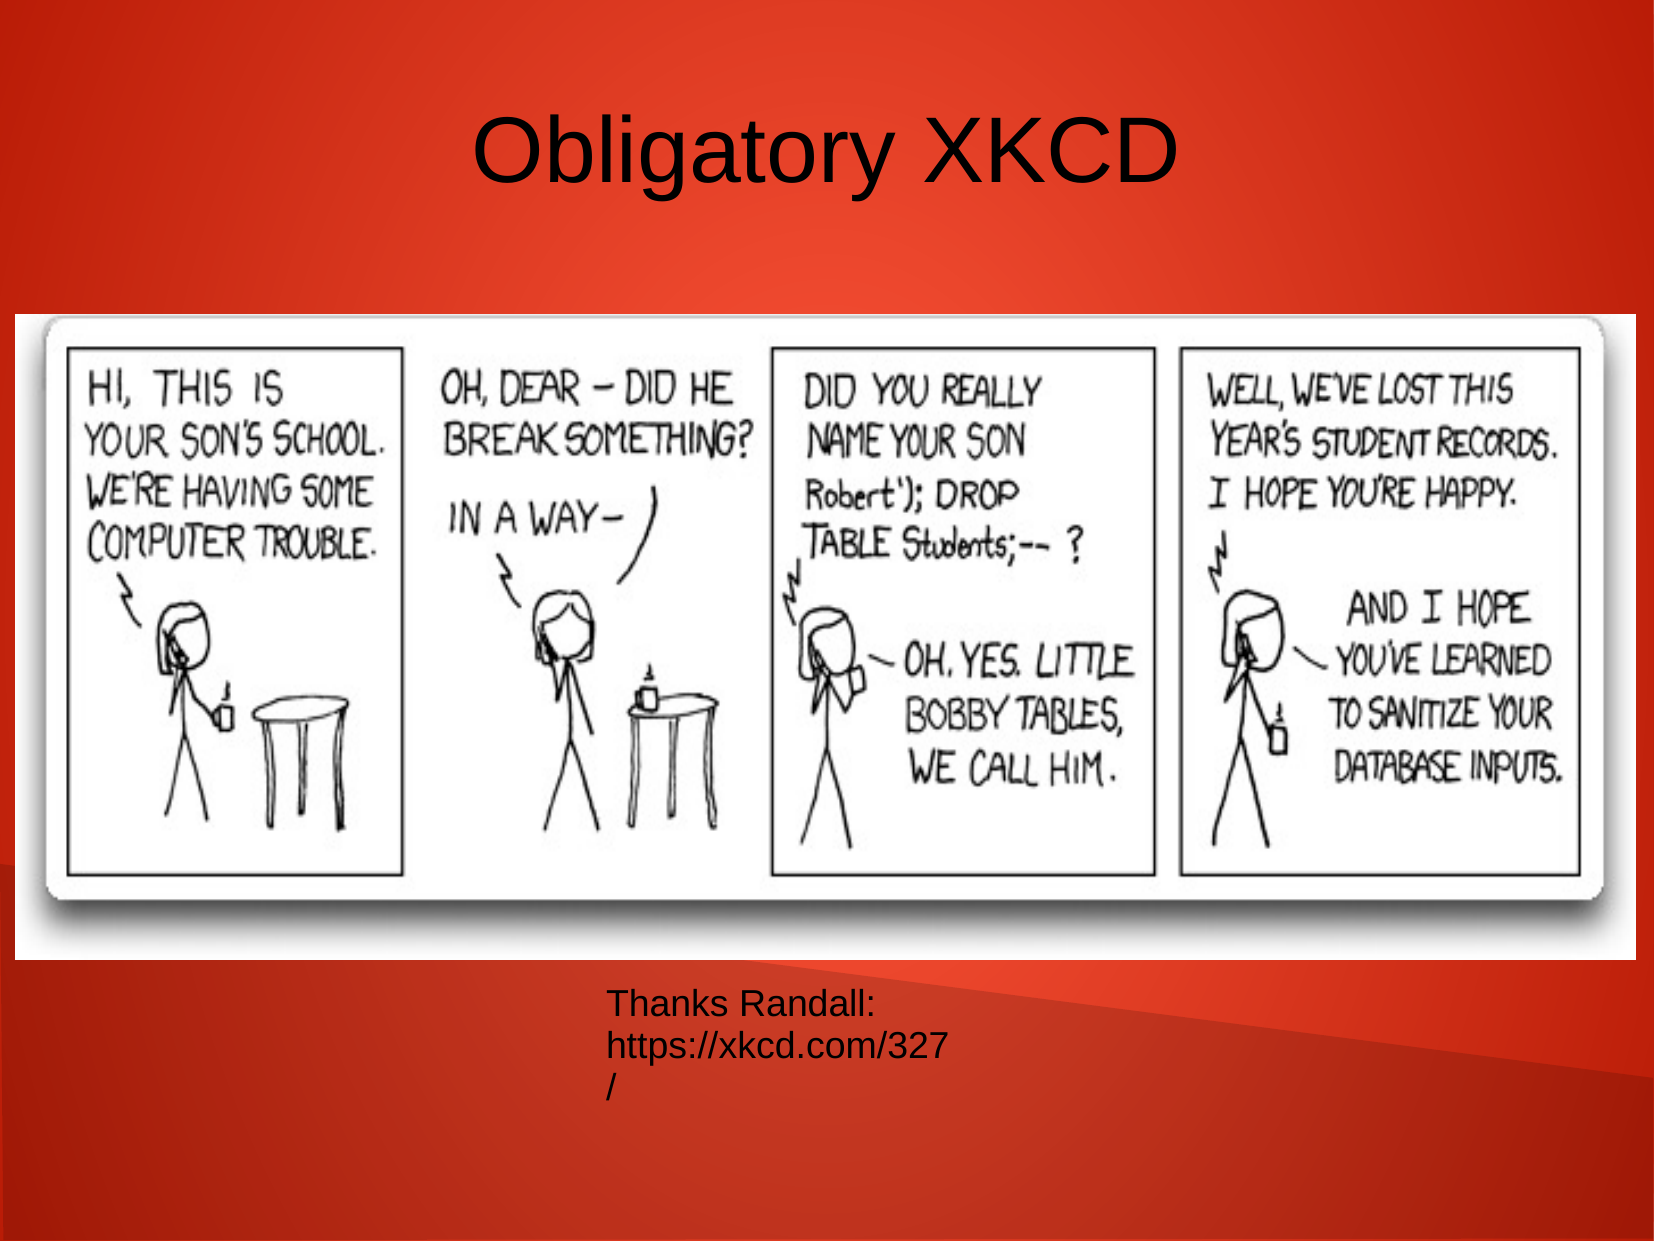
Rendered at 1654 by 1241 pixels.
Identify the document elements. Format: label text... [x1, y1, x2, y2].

text_box Thanks Randall: https://xkcd.com/327/ [591, 975, 976, 1074]
picture [15, 314, 1636, 961]
title Obligatory XKCD [82, 47, 1571, 252]
